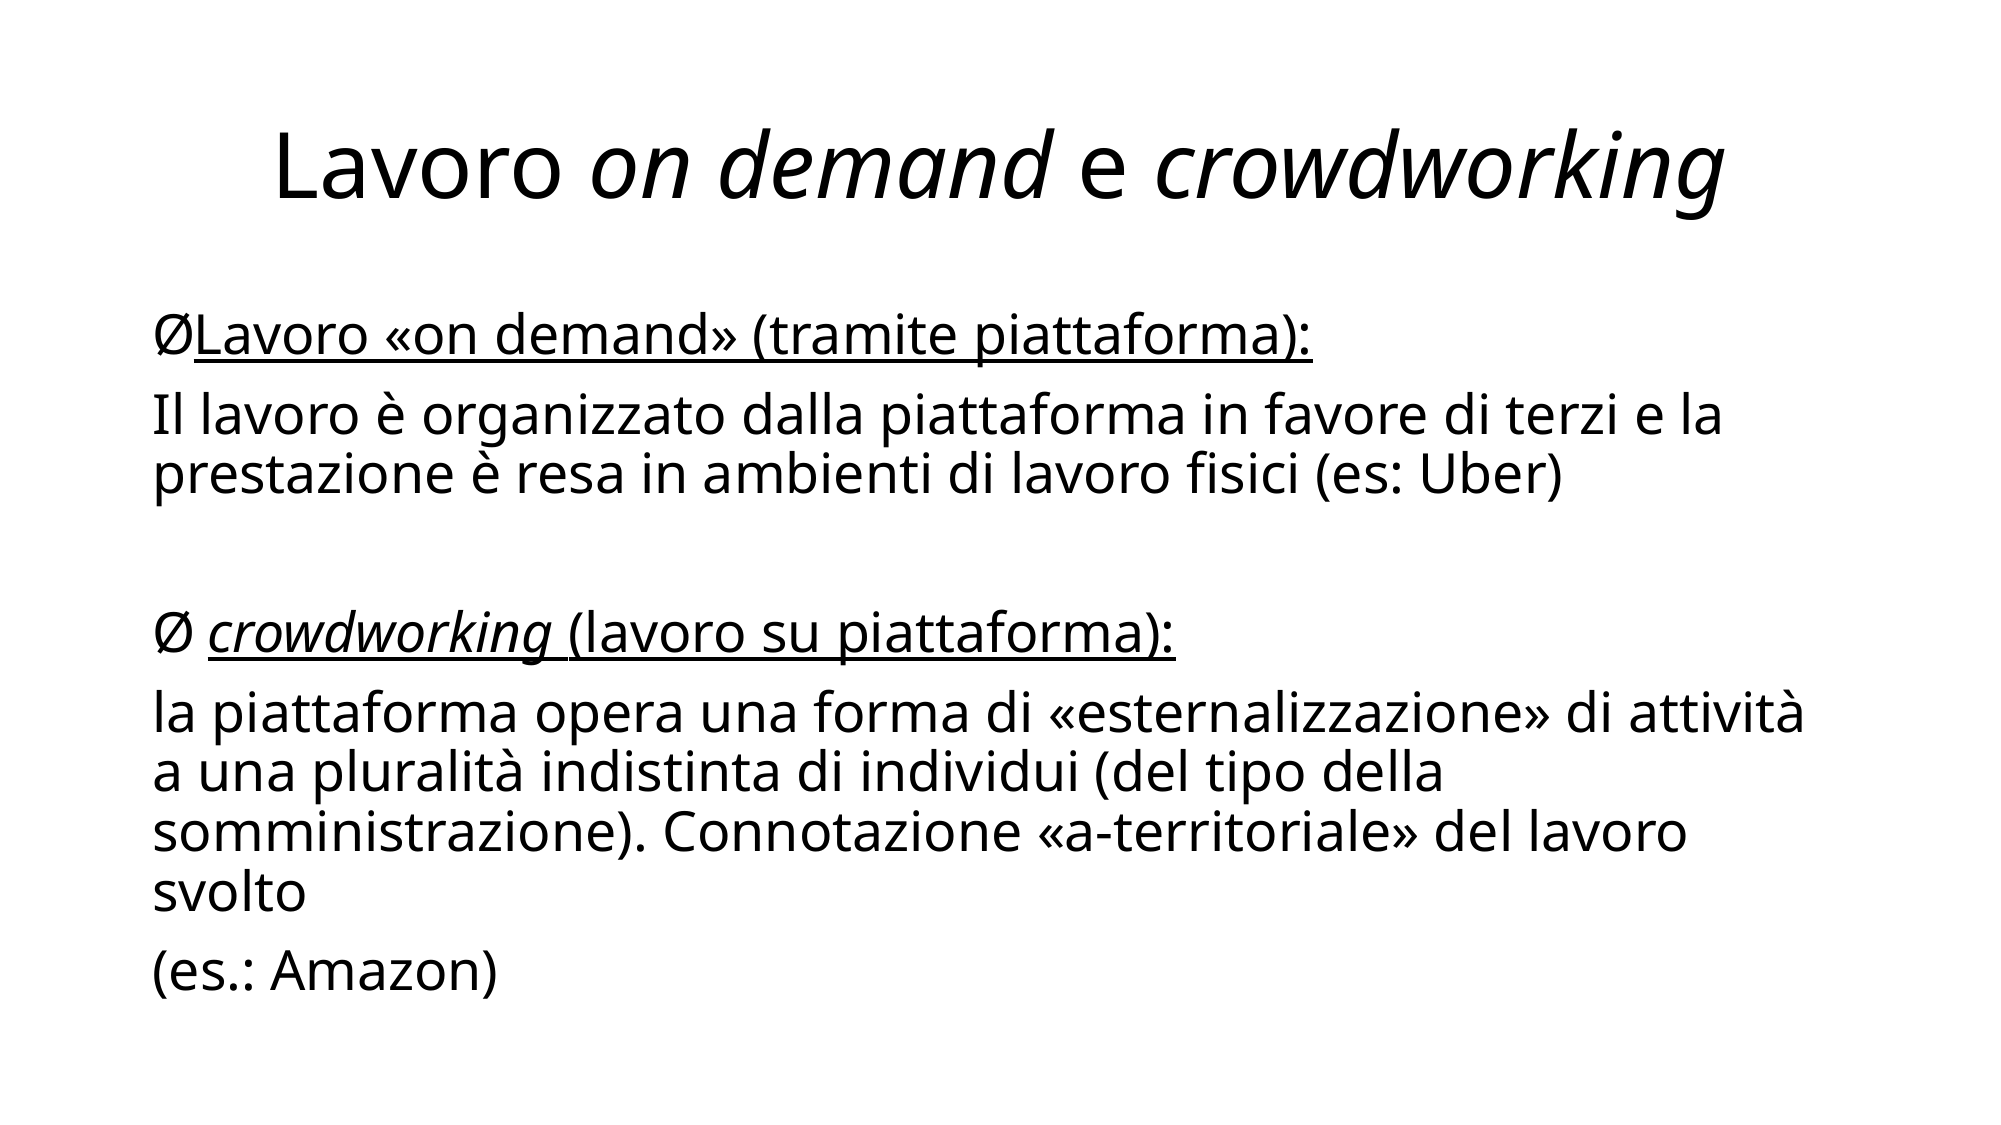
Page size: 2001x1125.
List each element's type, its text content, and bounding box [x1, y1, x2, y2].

title Lavoro on demand e crowdworking [137, 59, 1863, 278]
list Lavoro «on demand» (tramite piattaforma): Il lavoro è organizzato dalla piattaforma in favore di terzi e la prestazione è resa in ambienti di lavoro fisici (es: Uber) crowdworking (lavoro su piattaforma): la piattaforma opera una forma di «esternalizzazione» di attività a una pluralità indistinta di individui (del tipo della somministrazione). Connotazione «a-territoriale» del lavoro svolto (es.: Amazon) [137, 299, 1863, 1014]
